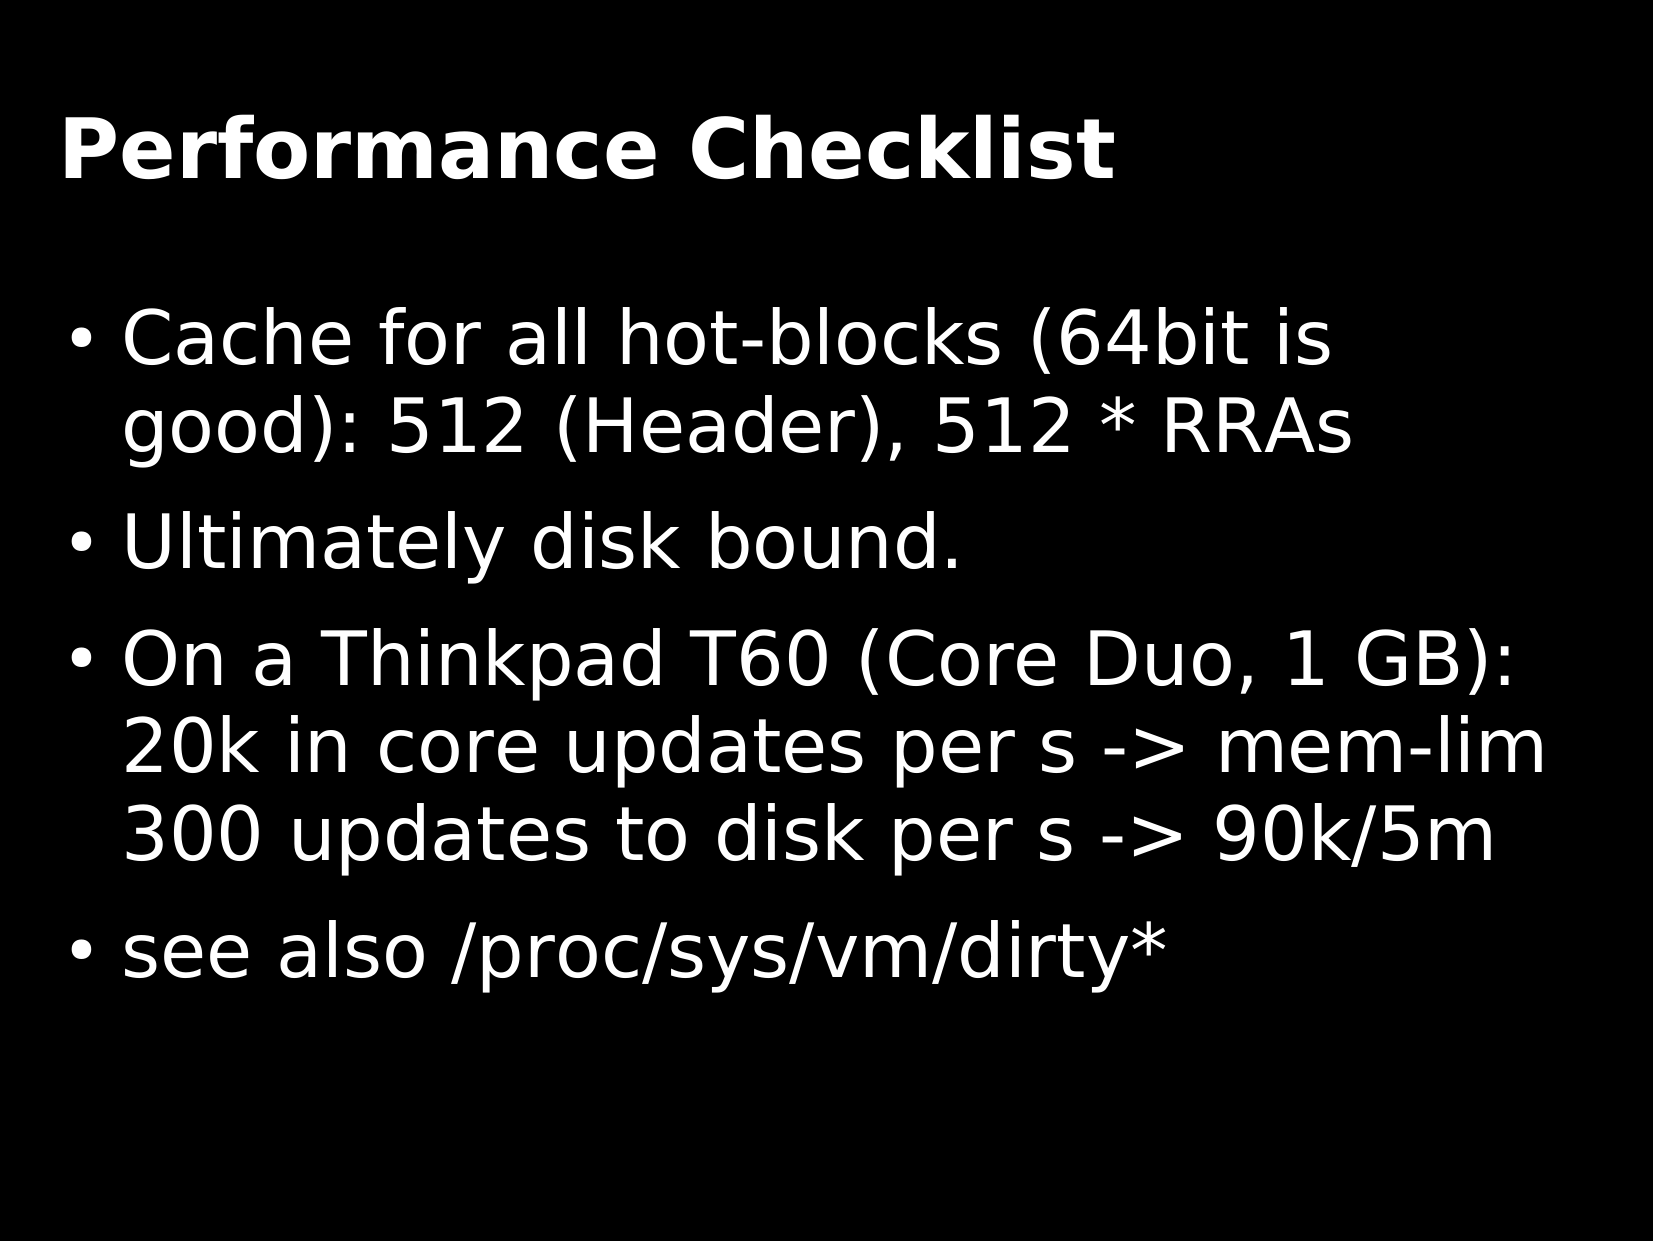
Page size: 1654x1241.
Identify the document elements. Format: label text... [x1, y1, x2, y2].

title Performance Checklist [59, 75, 1607, 225]
list Cache for all hot-blocks (64bit is good): 512 (Header), 512 * RRAs Ultimately disk bound. On a Thinkpad T60 (Core Duo, 1 GB): 20k in core updates per s -> mem-lim 300 updates to disk per s -> 90k/5m see also /proc/sys/vm/dirty* [50, 295, 1571, 1099]
